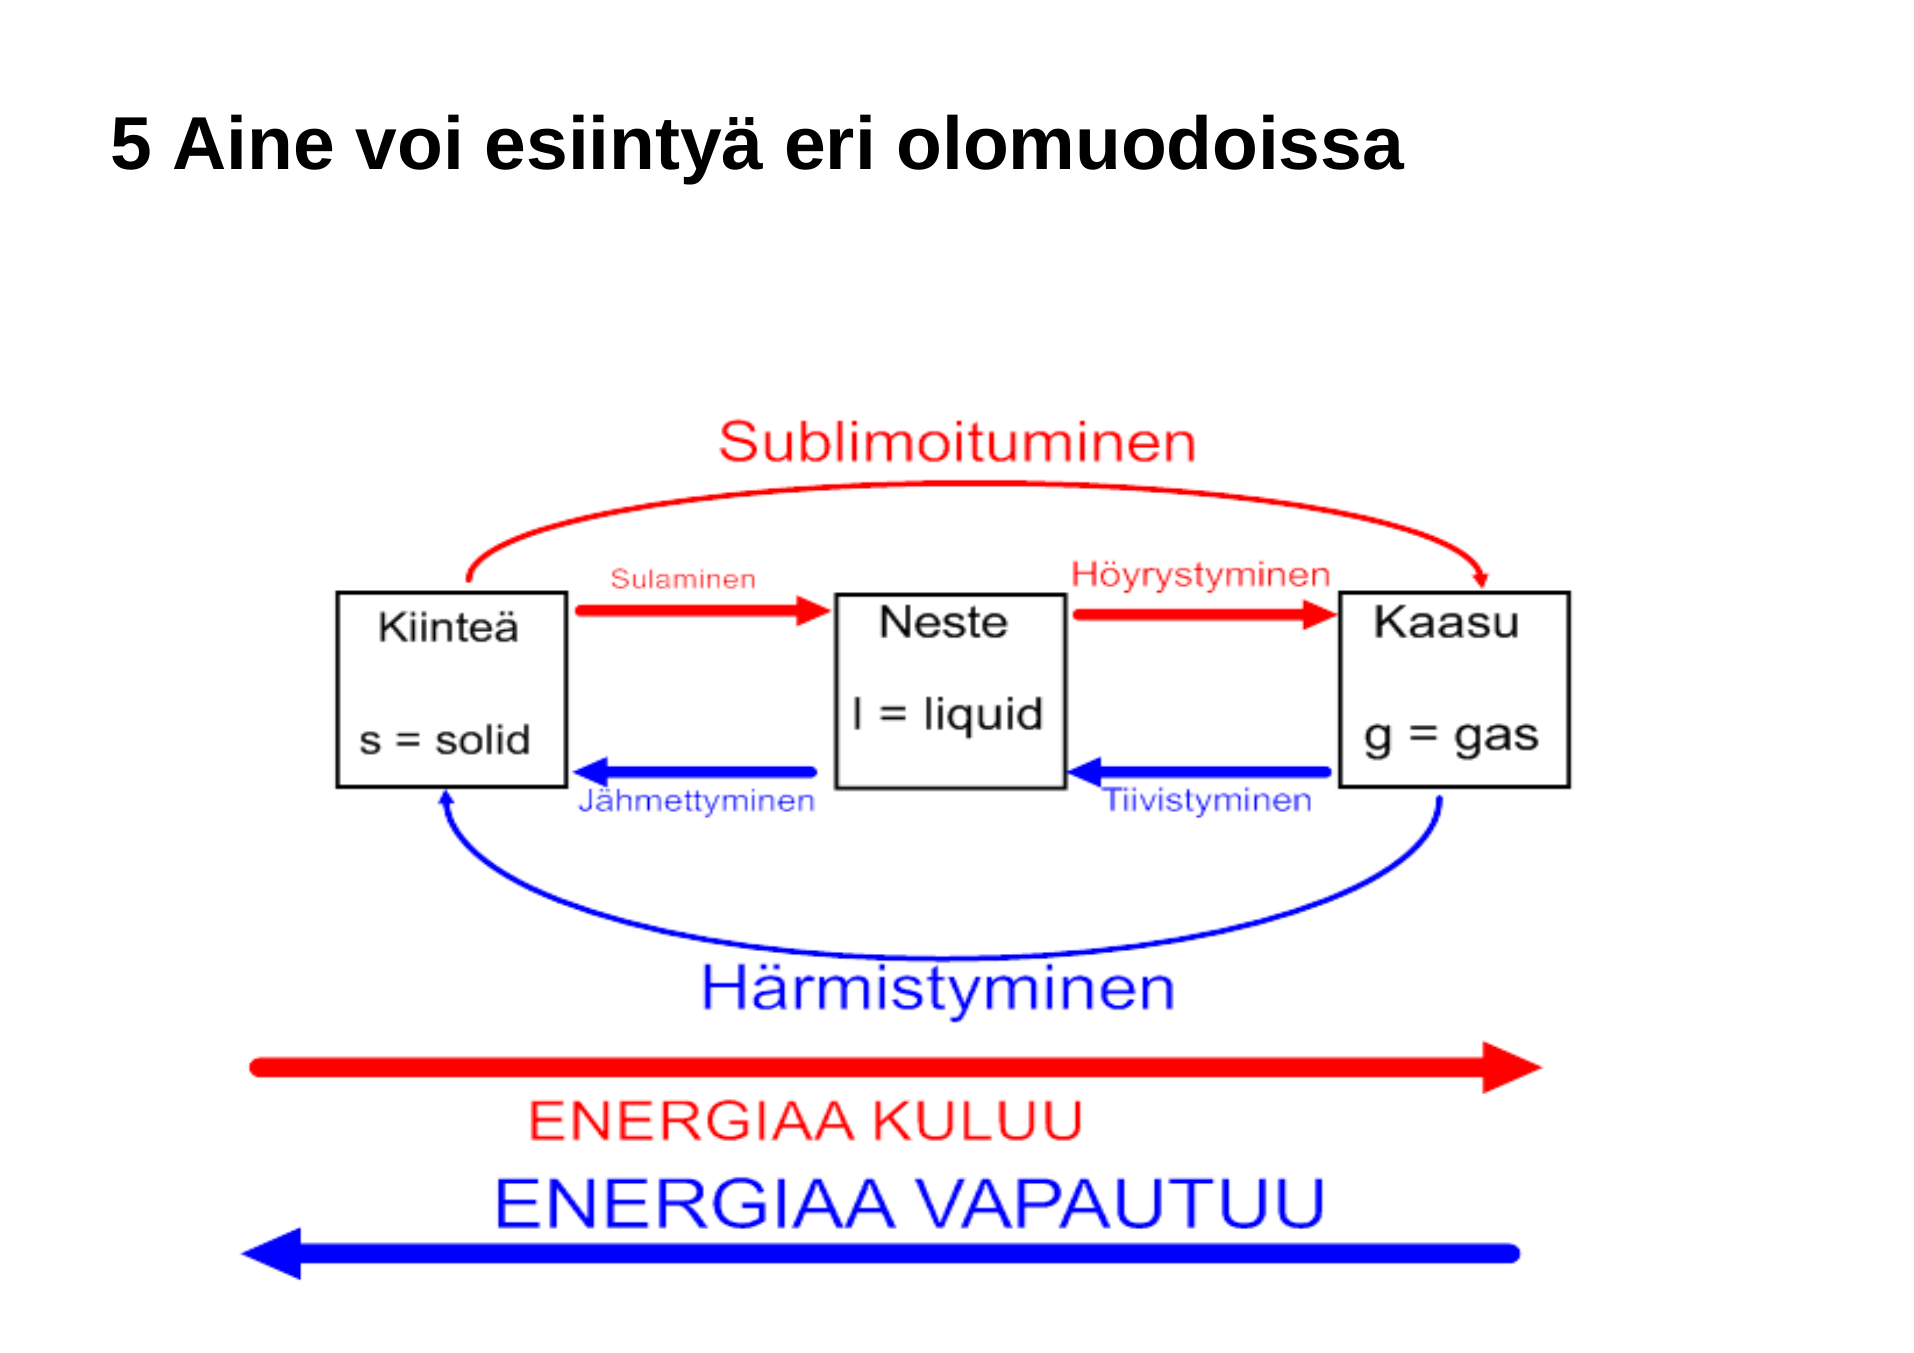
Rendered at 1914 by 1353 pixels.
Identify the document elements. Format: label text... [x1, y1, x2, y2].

picture [148, 335, 1698, 1335]
text_box 5 Aine voi esiintyä eri olomuodoissa [95, 95, 1832, 374]
